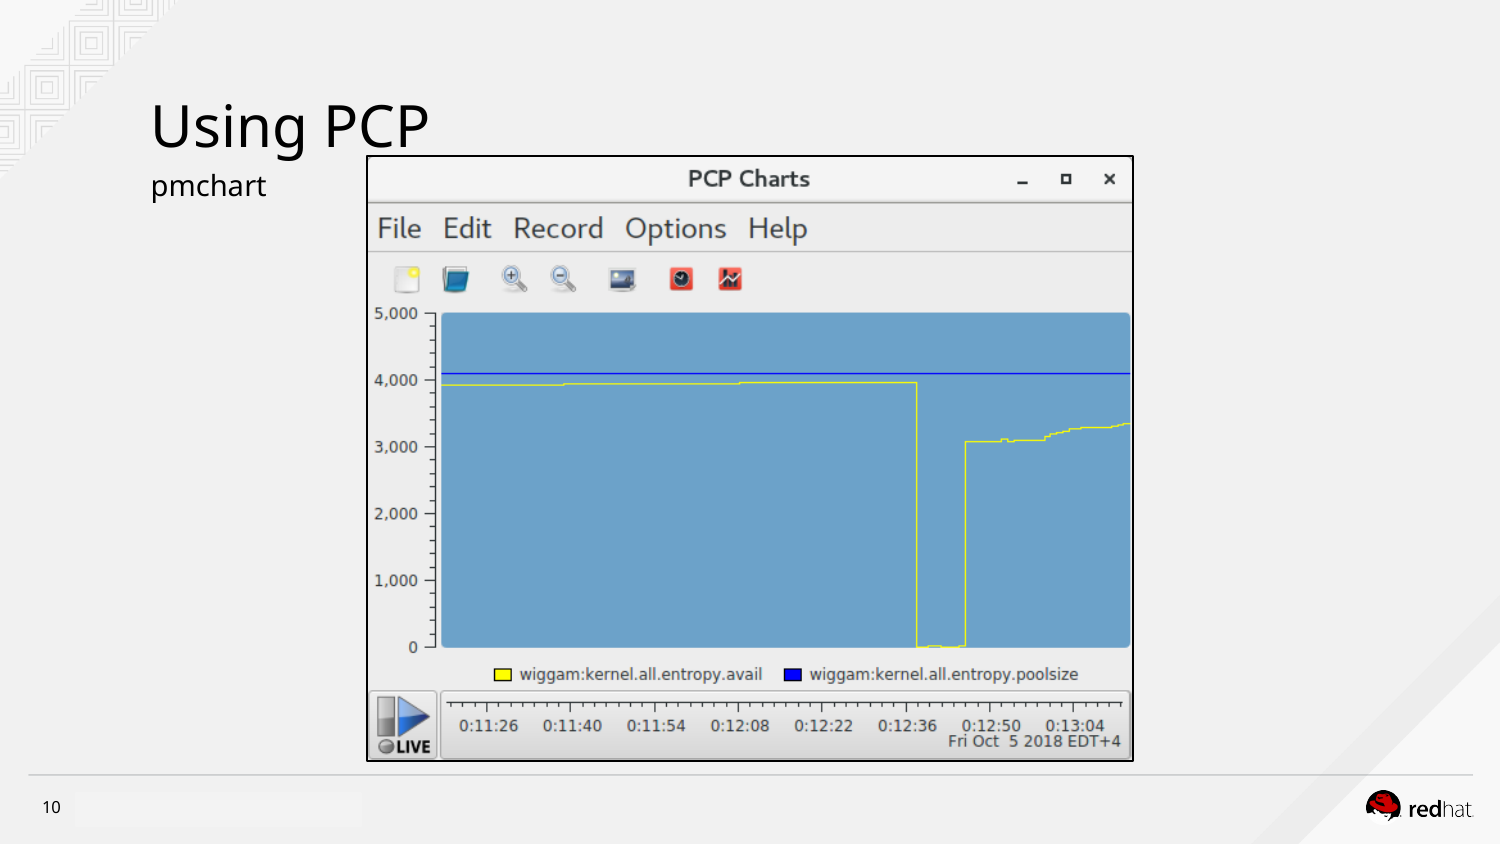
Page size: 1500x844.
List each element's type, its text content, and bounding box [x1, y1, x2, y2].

slide_number <number> [16, 776, 77, 842]
subtitle pmchart [135, 152, 1365, 218]
title Using PCP [135, 0, 1365, 152]
picture [367, 156, 1133, 761]
picture [0, 0, 1500, 844]
